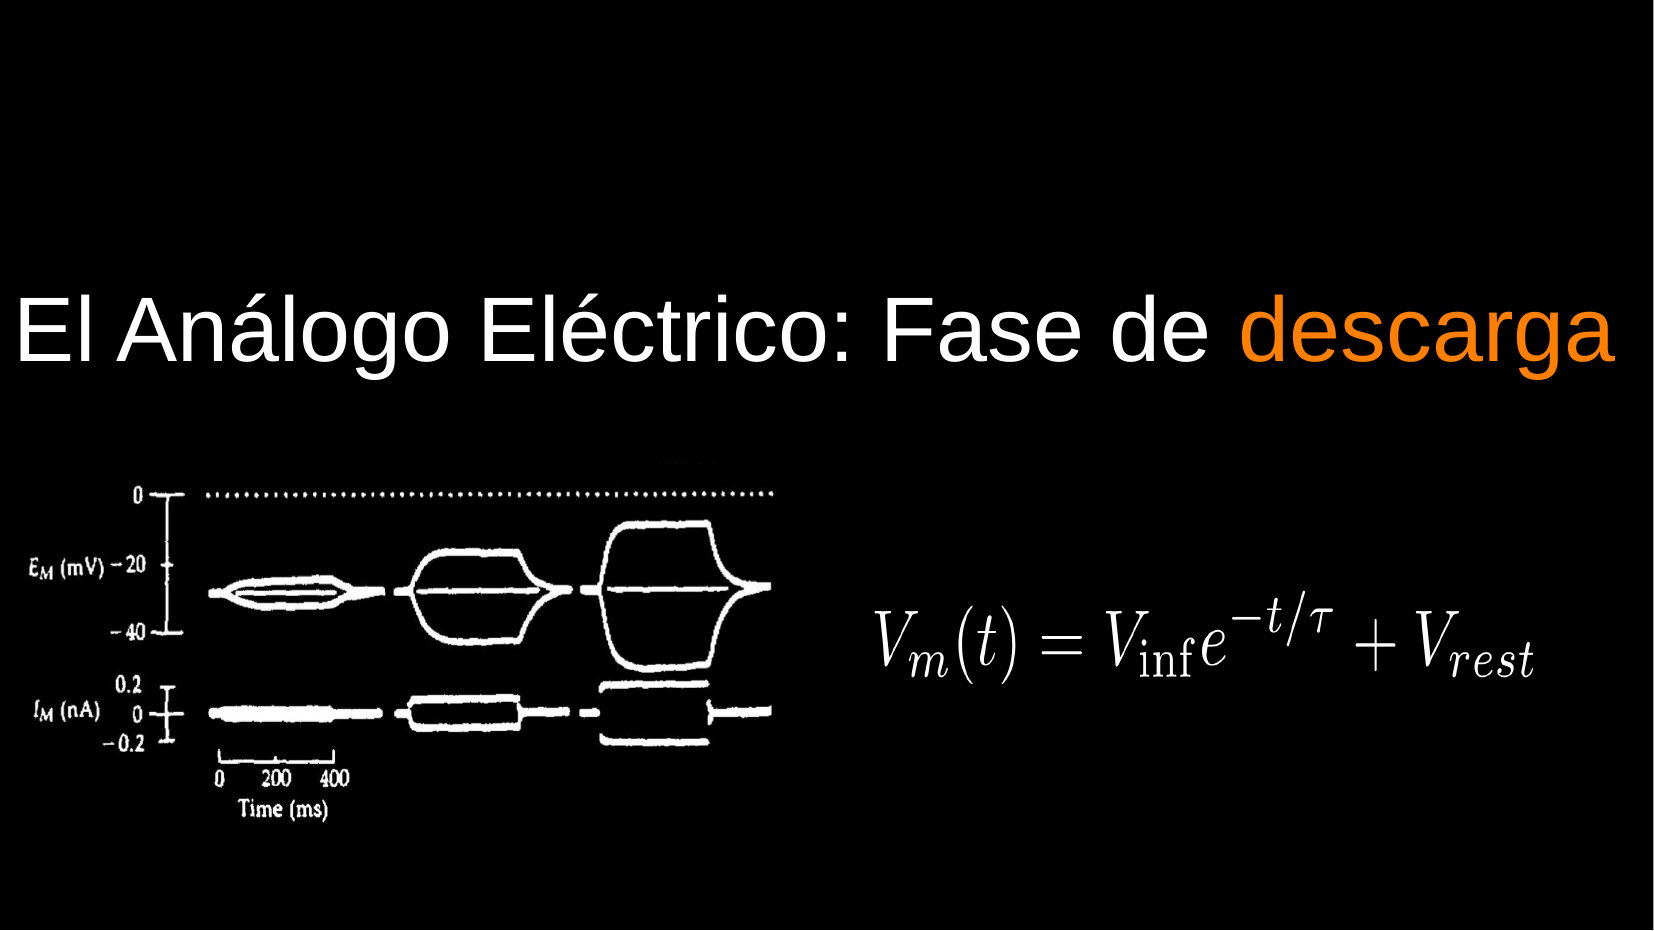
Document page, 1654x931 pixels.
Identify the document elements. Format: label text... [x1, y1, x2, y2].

picture [0, 448, 826, 833]
picture [874, 590, 1533, 684]
title El Análogo Eléctrico: Fase de descarga [5, 227, 1625, 433]
